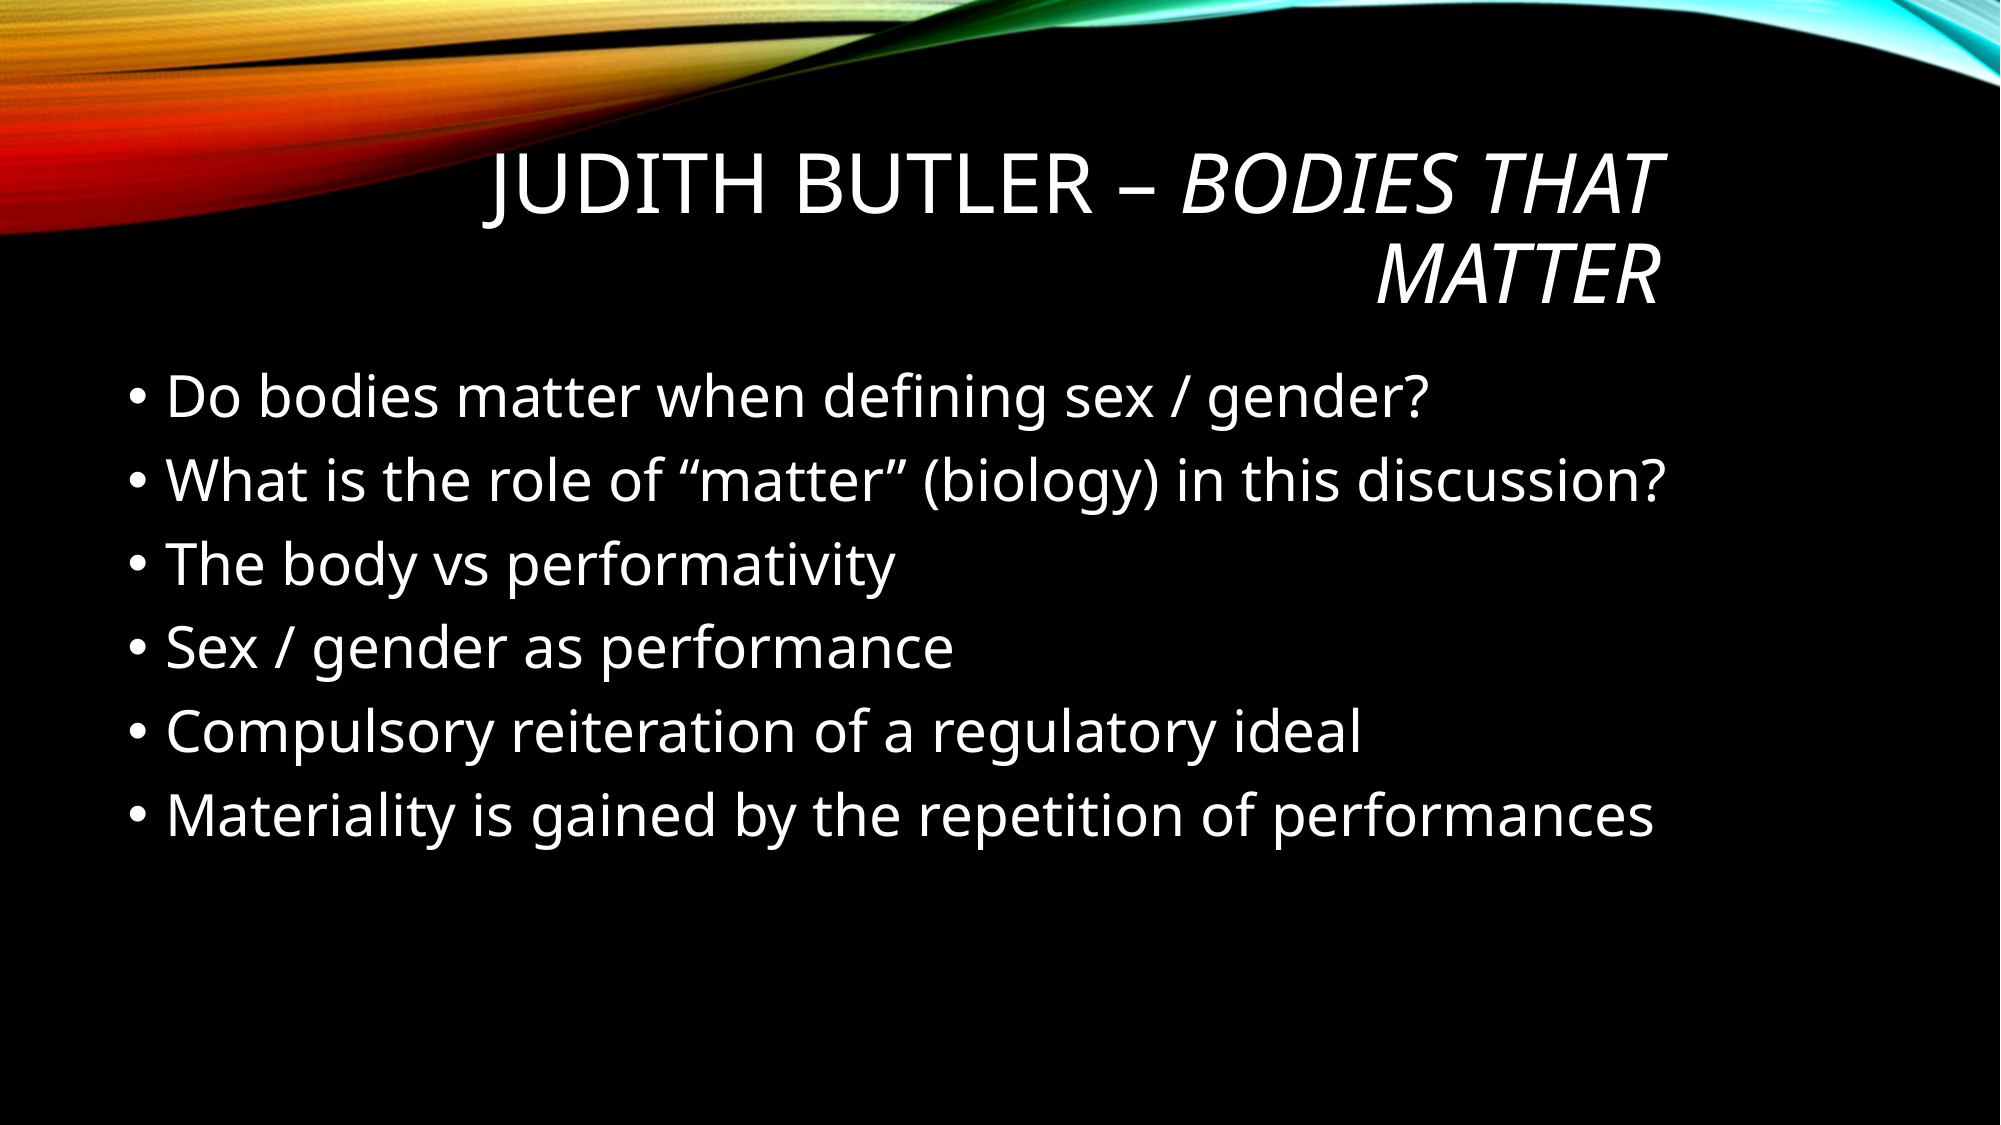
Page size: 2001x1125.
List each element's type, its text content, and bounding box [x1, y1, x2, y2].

title Judith Butler – BoDies That Matter [474, 125, 1888, 338]
list Do bodies matter when defining sex / gender? What is the role of “matter” (biology) in this discussion? The body vs performativity Sex / gender as performance Compulsory reiteration of a regulatory ideal Materiality is gained by the repetition of performances [112, 360, 1888, 1021]
